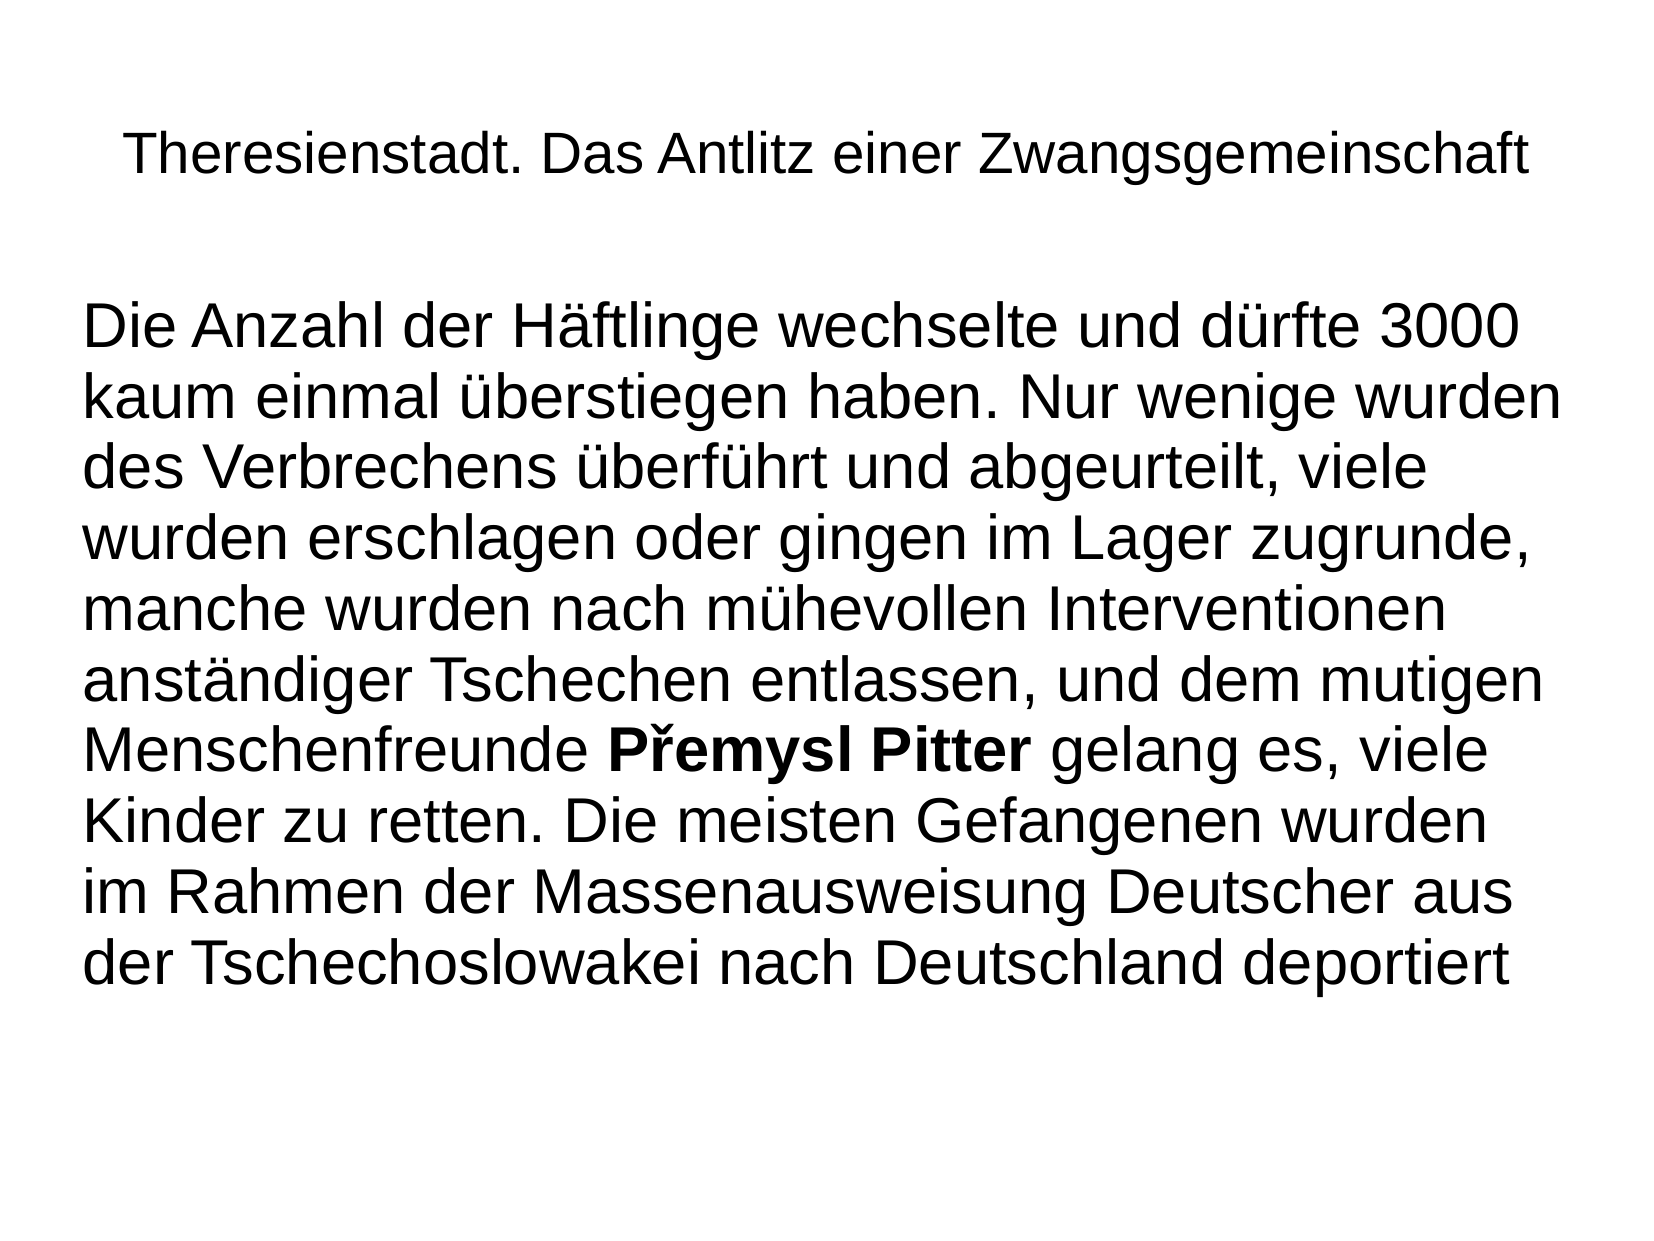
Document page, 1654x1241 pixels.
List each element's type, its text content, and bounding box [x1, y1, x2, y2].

title Theresienstadt. Das Antlitz einer Zwangsgemeinschaft [82, 49, 1571, 257]
list Die Anzahl der Häftlinge wechselte und dürfte 3000 kaum einmal überstiegen haben. Nur wenige wurden des Verbrechens überführt und abgeurteilt, viele wurden erschlagen oder gingen im Lager zugrunde, manche wurden nach mühevollen Interventionen anständiger Tschechen entlassen, und dem mutigen Menschenfreunde Přemysl Pitter gelang es, viele Kinder zu retten. Die meisten Gefangenen wurden im Rahmen der Massenausweisung Deutscher aus der Tschechoslowakei nach Deutschland deportiert [82, 290, 1571, 1010]
